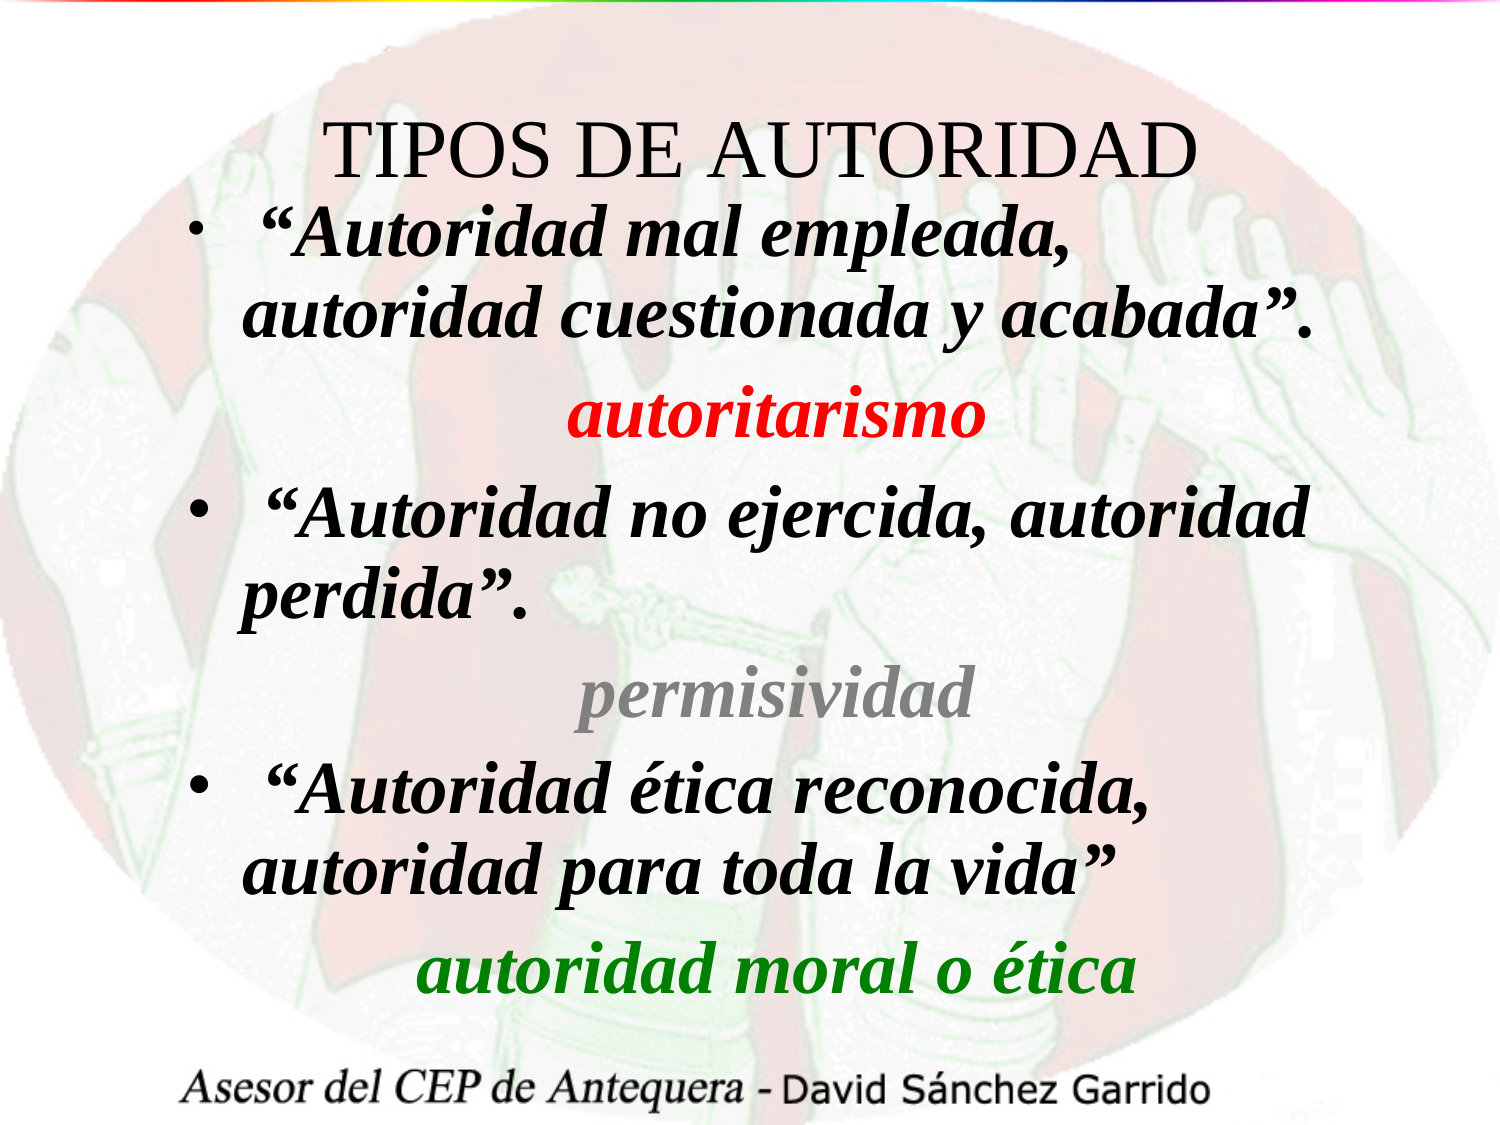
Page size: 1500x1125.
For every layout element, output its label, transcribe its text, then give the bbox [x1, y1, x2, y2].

picture [0, 0, 1500, 1125]
title TIPOS DE AUTORIDAD [123, 90, 1399, 199]
list “Autoridad mal empleada, autoridad cuestionada y acabada”. autoritarismo “Autoridad no ejercida, autoridad perdida”. permisividad “Autoridad ética reconocida, autoridad para toda la vida” autoridad moral o ética [171, 184, 1384, 1047]
